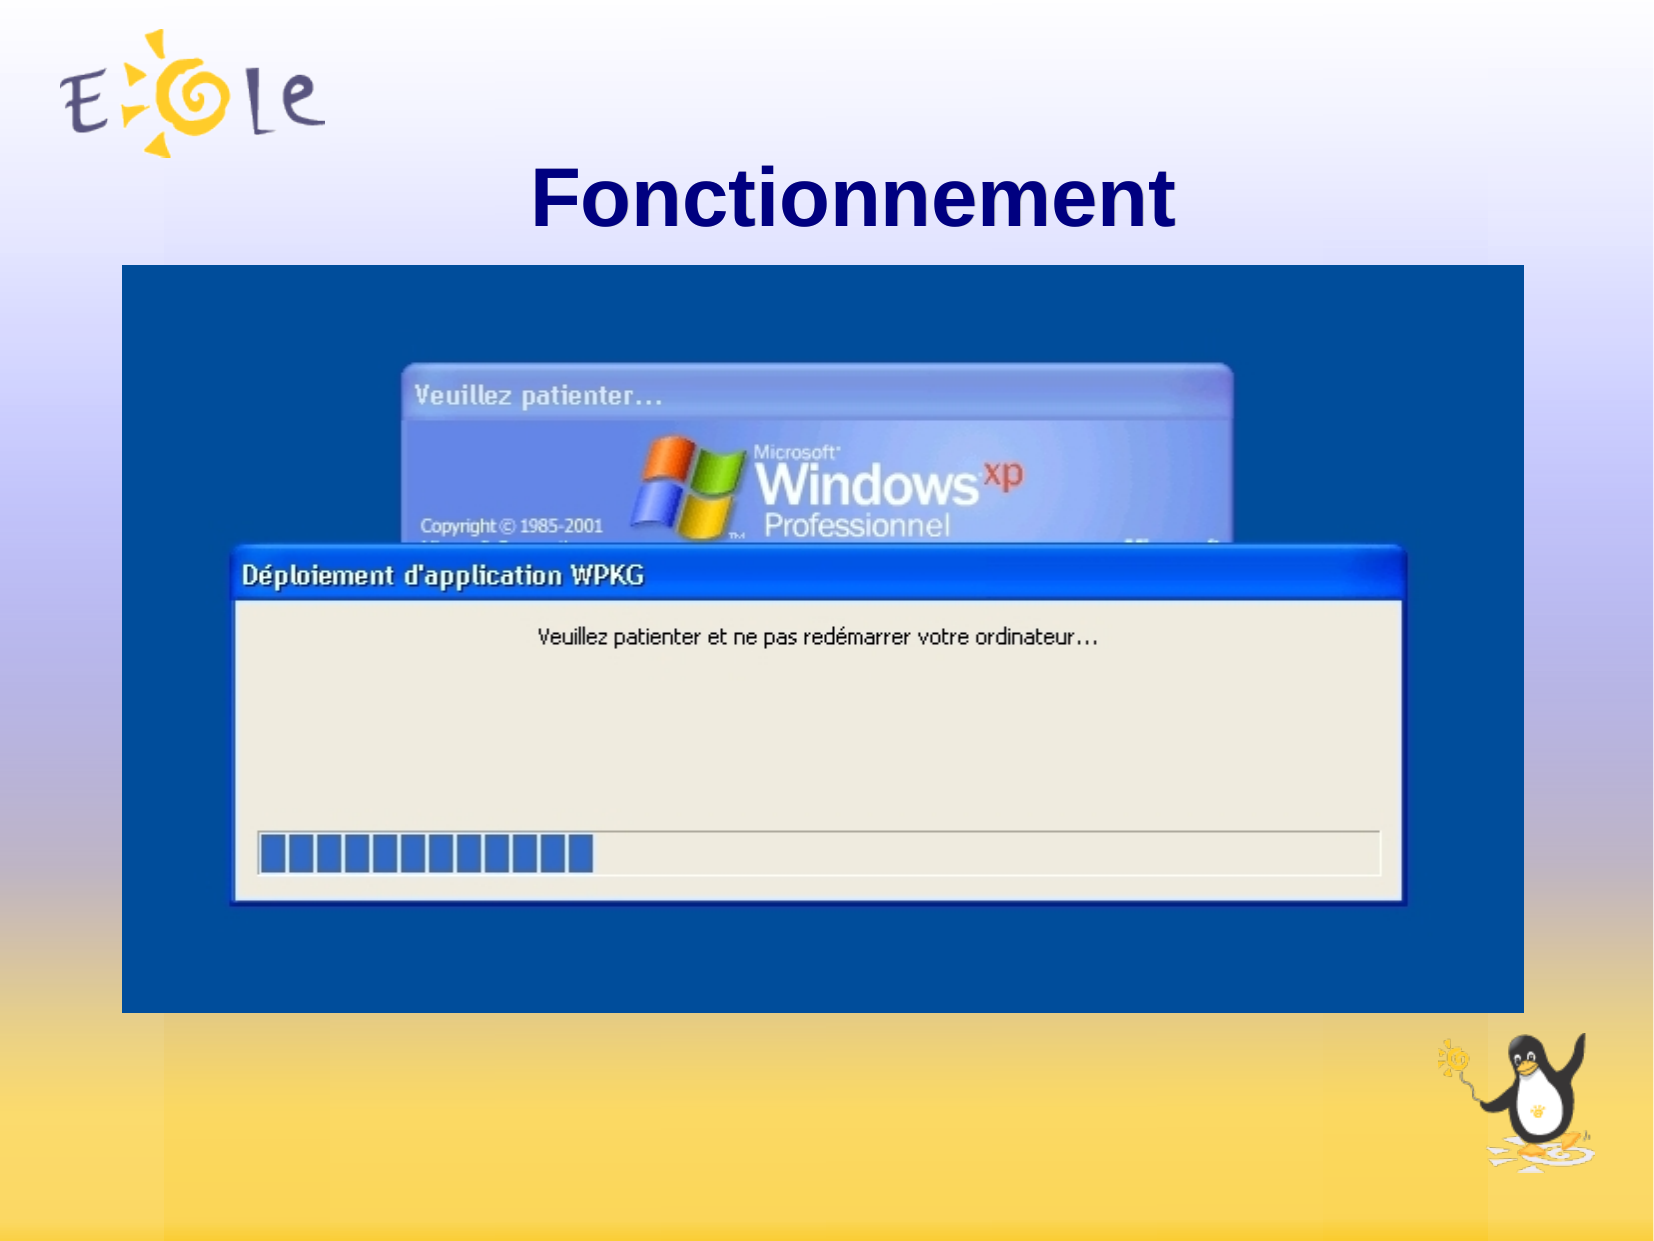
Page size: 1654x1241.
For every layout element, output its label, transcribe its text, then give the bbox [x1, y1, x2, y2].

text_box Fonctionnement [515, 143, 1215, 265]
picture [0, 0, 1654, 1241]
